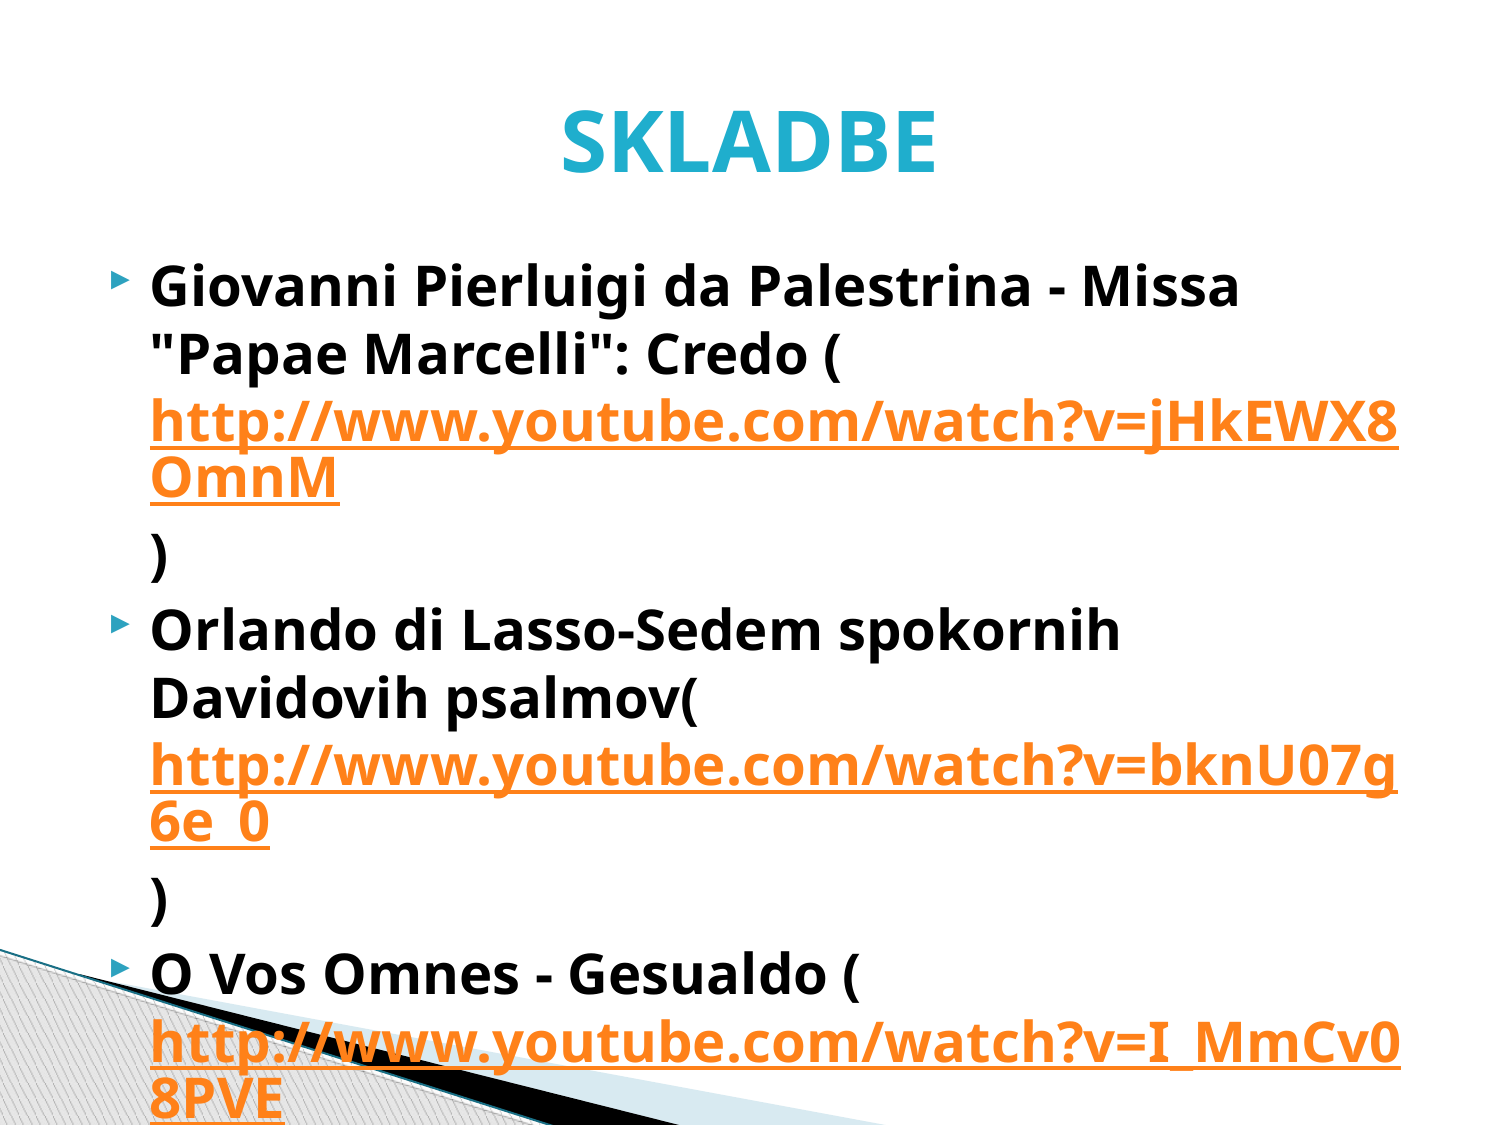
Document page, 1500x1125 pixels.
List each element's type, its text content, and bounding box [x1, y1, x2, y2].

title SKLADBE [75, 45, 1425, 233]
list Giovanni Pierluigi da Palestrina - Missa "Papae Marcelli": Credo (http://www.youtube.com/watch?v=jHkEWX8OmnM) Orlando di Lasso-Sedem spokornih Davidovih psalmov(http://www.youtube.com/watch?v=bknU07g6e_0) O Vos Omnes - Gesualdo (http://www.youtube.com/watch?v=I_MmCv08PVE) [75, 242, 1425, 986]
